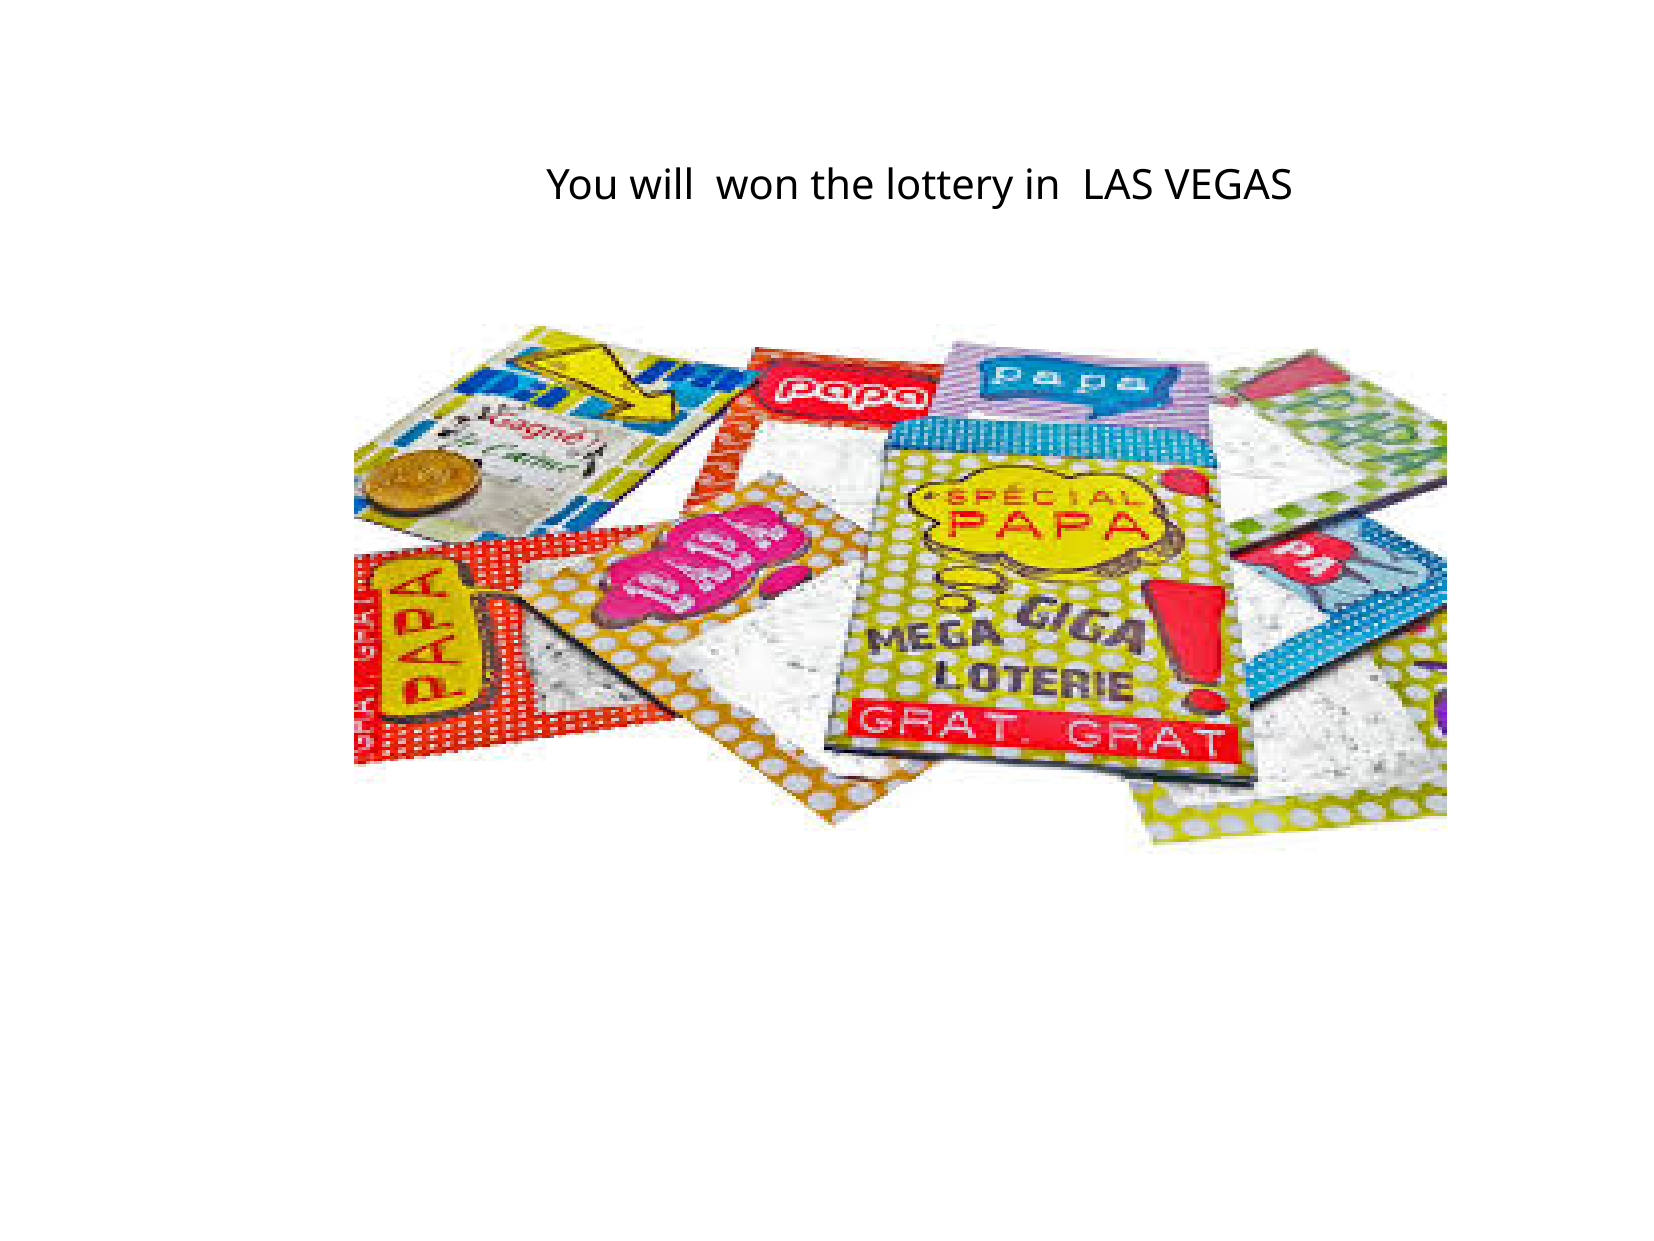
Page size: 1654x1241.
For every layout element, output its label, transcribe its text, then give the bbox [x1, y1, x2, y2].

text_box You will won the lottery in LAS VEGAS [531, 147, 1467, 222]
picture [354, 324, 1447, 857]
